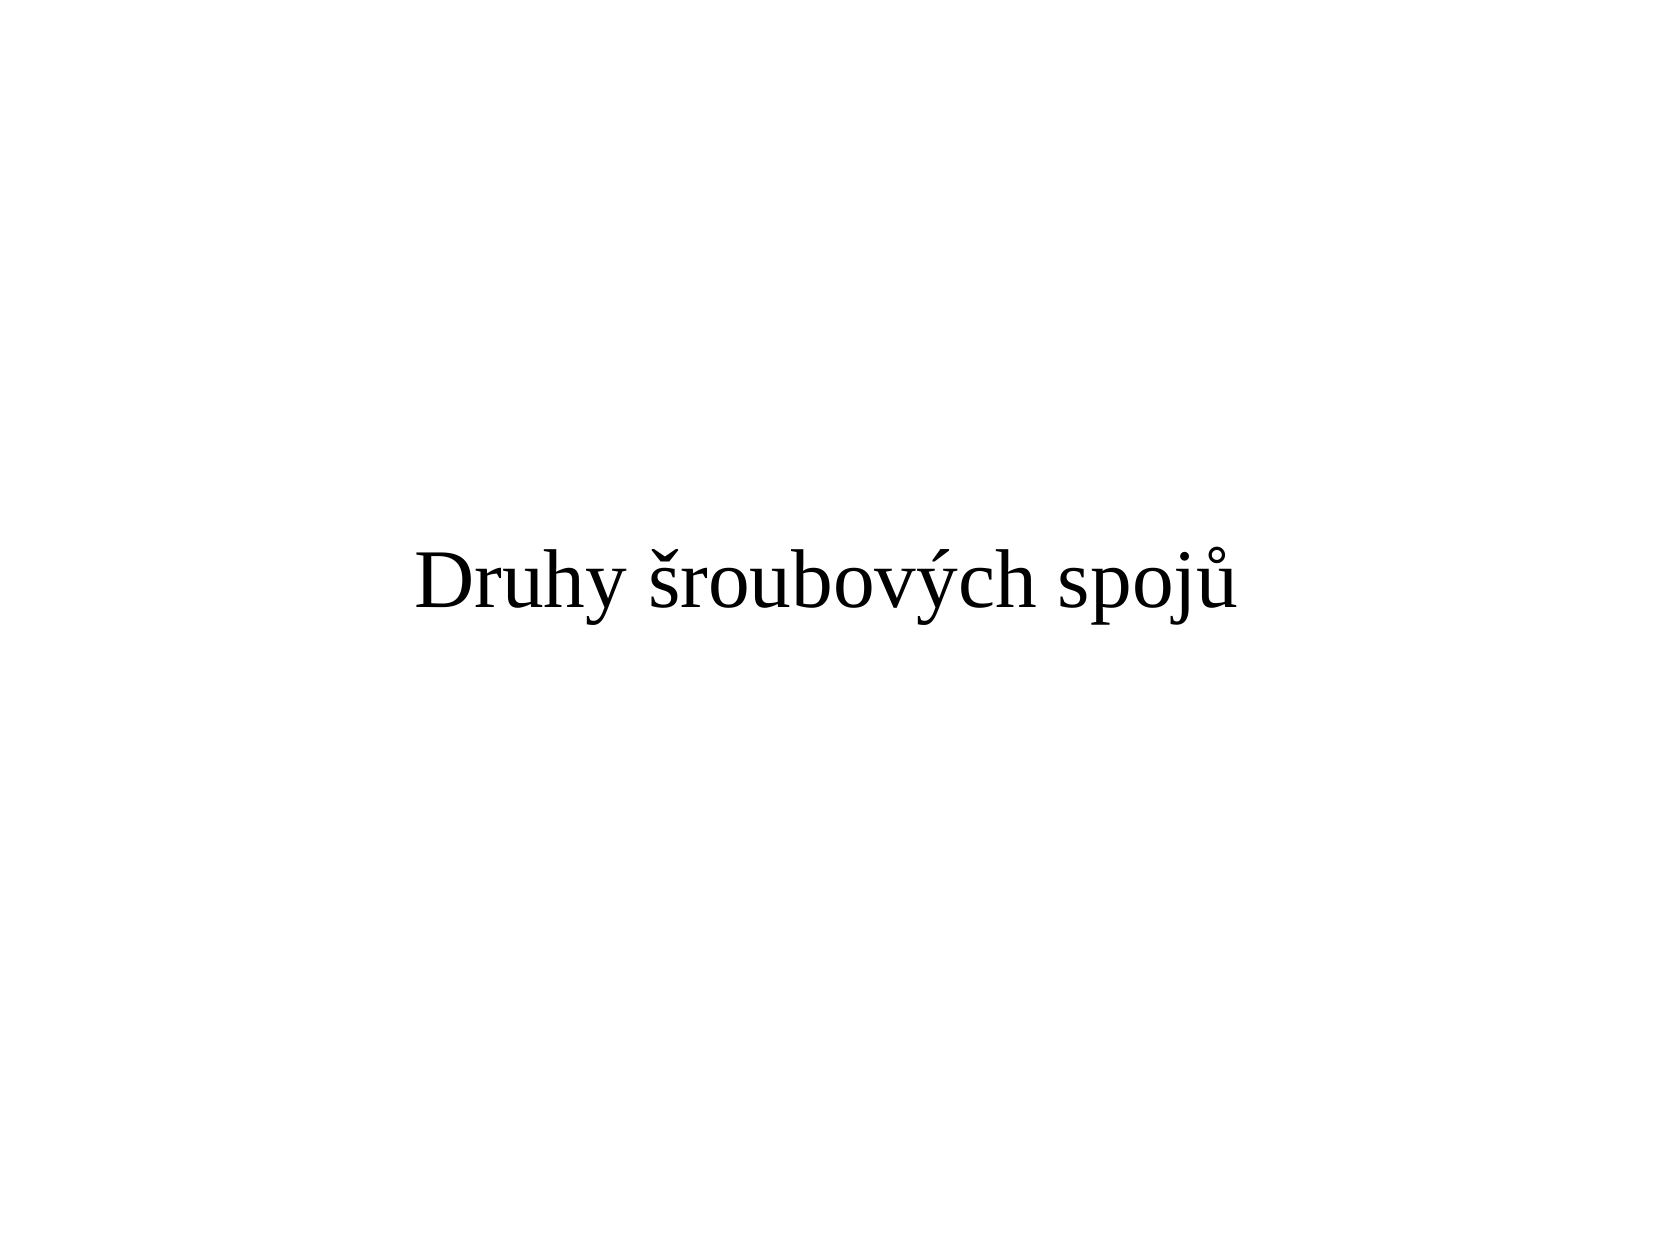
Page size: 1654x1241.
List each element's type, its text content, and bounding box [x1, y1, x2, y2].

subtitle Druhy šroubových spojů [82, 56, 1571, 1102]
